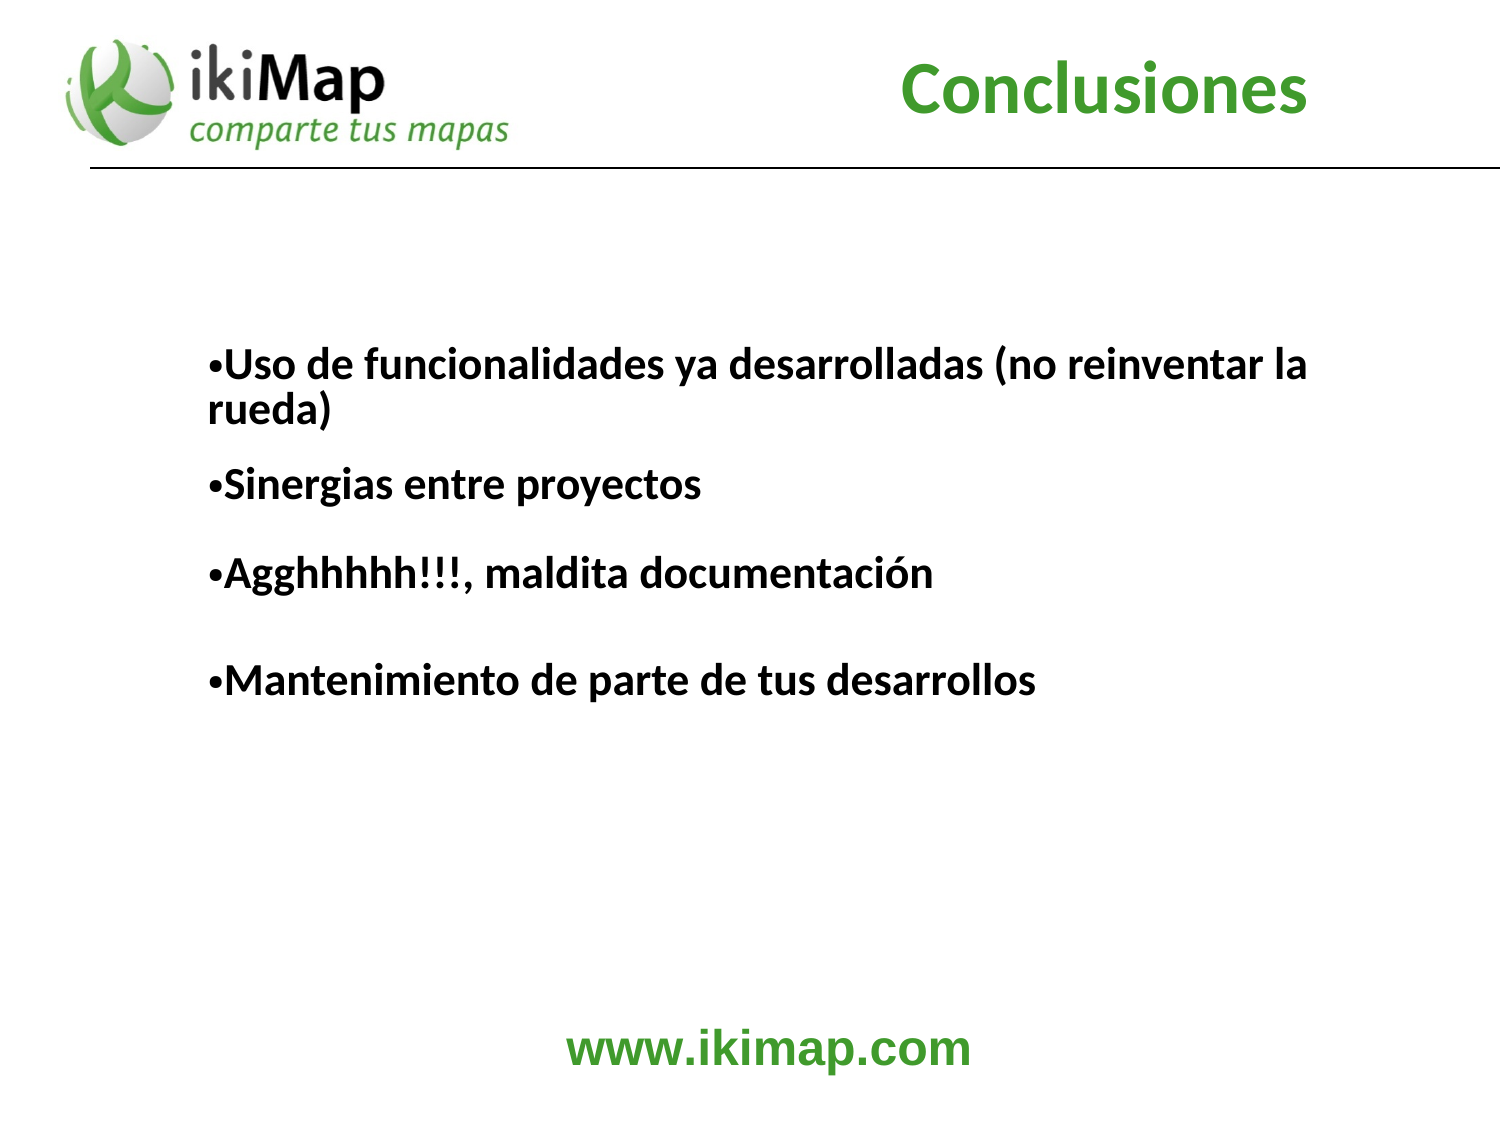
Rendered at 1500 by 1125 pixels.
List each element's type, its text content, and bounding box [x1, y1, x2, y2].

text_box Agghhhhh!!!, maldita documentación [192, 546, 1345, 618]
text_box www.ikimap.com [551, 1007, 988, 1084]
text_box Uso de funcionalidades ya desarrolladas (no reinventar la rueda) [192, 337, 1361, 464]
picture [58, 35, 526, 152]
text_box Conclusiones [885, 49, 1500, 173]
text_box Sinergias entre proyectos [192, 457, 1345, 529]
text_box Mantenimiento de parte de tus desarrollos [192, 653, 1345, 725]
